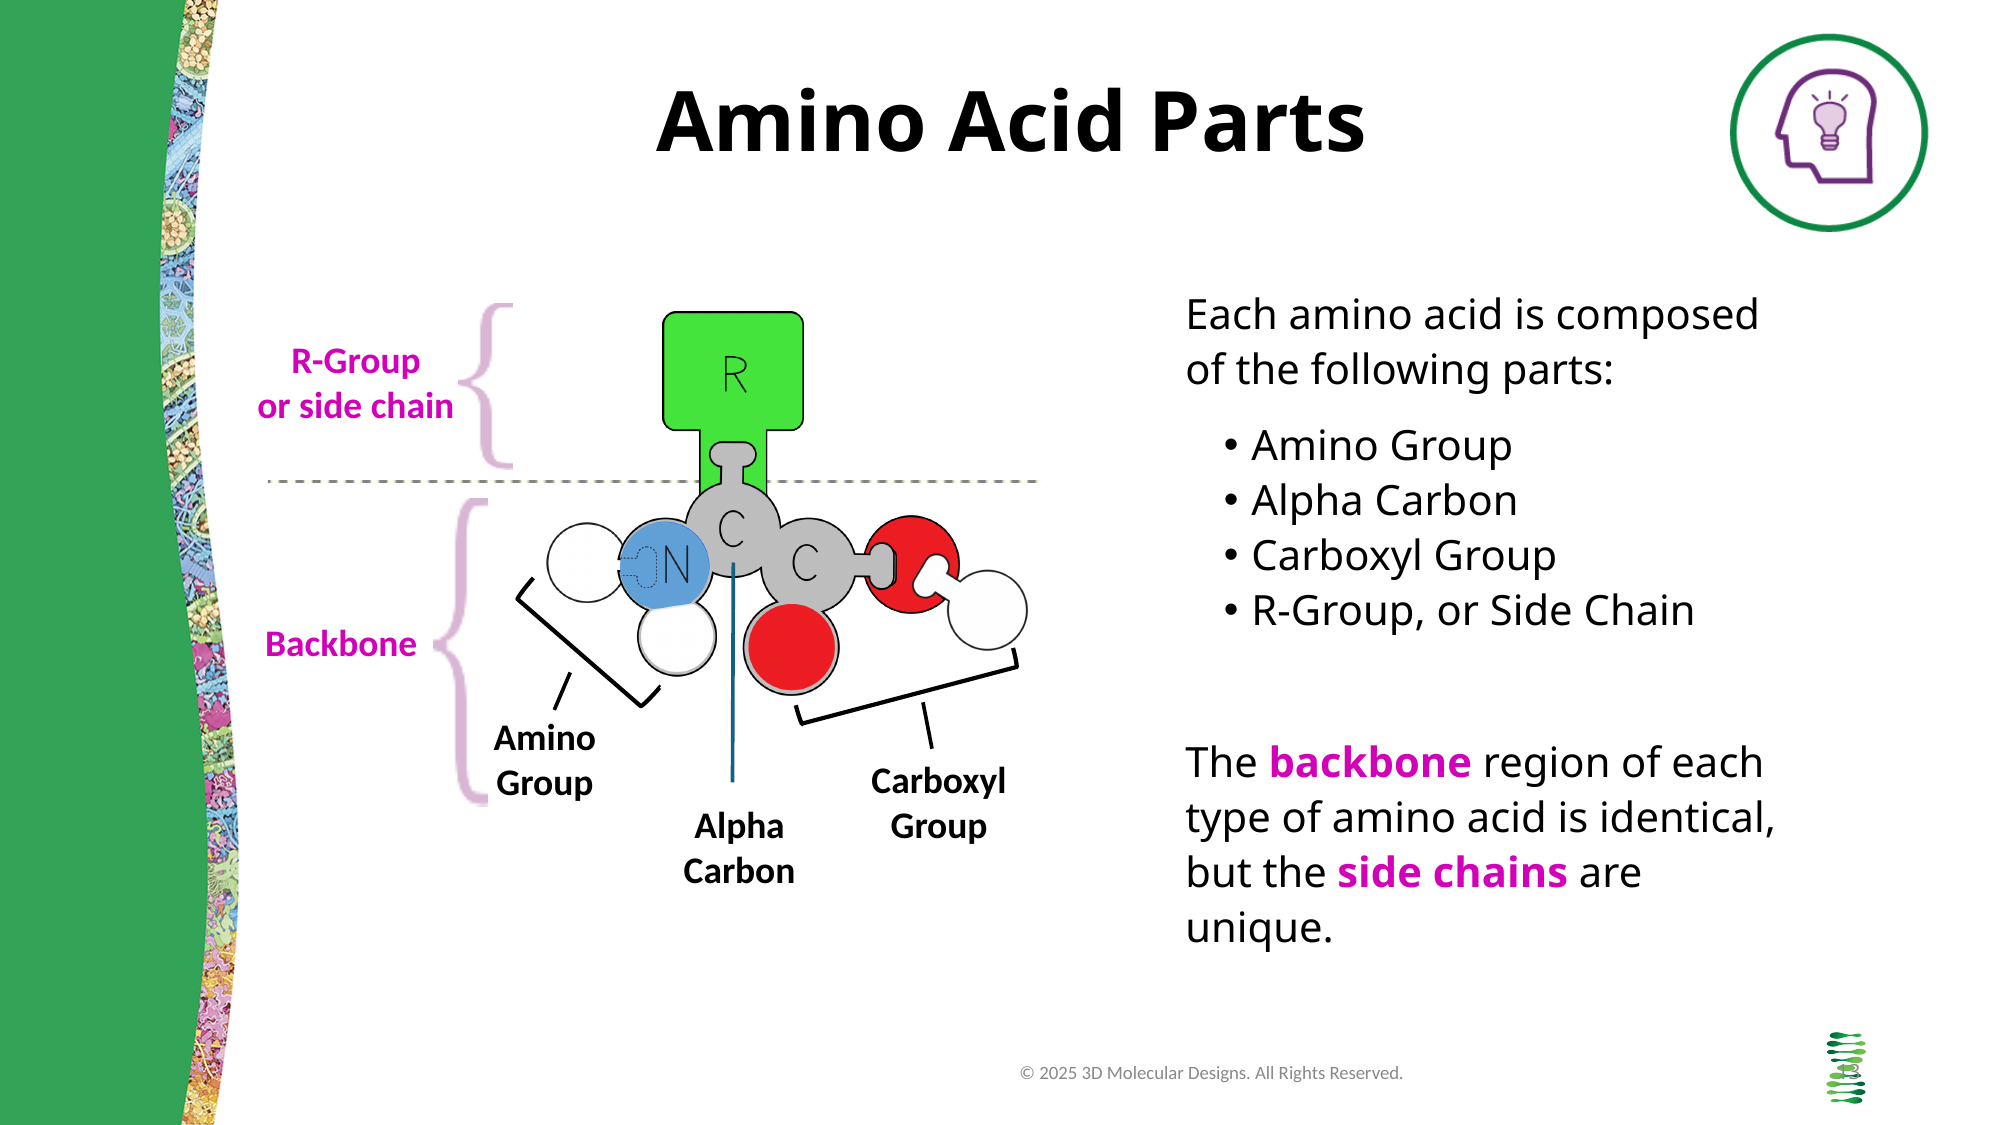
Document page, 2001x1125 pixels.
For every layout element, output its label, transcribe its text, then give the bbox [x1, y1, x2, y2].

text_box Amino Group [421, 705, 669, 812]
text_box Backbone [208, 611, 475, 673]
text_box Carboxyl Group [805, 748, 1073, 855]
text_box R-Group or side chain [222, 328, 458, 435]
picture [617, 690, 624, 696]
picture [267, 303, 1043, 696]
text_box Amino Acid Parts [260, 71, 1763, 197]
slide_number 13 [1821, 1042, 1929, 1103]
text_box Alpha Carbon [606, 793, 873, 900]
picture [433, 498, 488, 807]
text_box Each amino acid is composed of the following parts: Amino Group Alpha Carbon Carboxyl Group R-Group, or Side Chain The backbone region of each type of amino acid is identical, but the side chains are unique. [1170, 275, 1806, 981]
